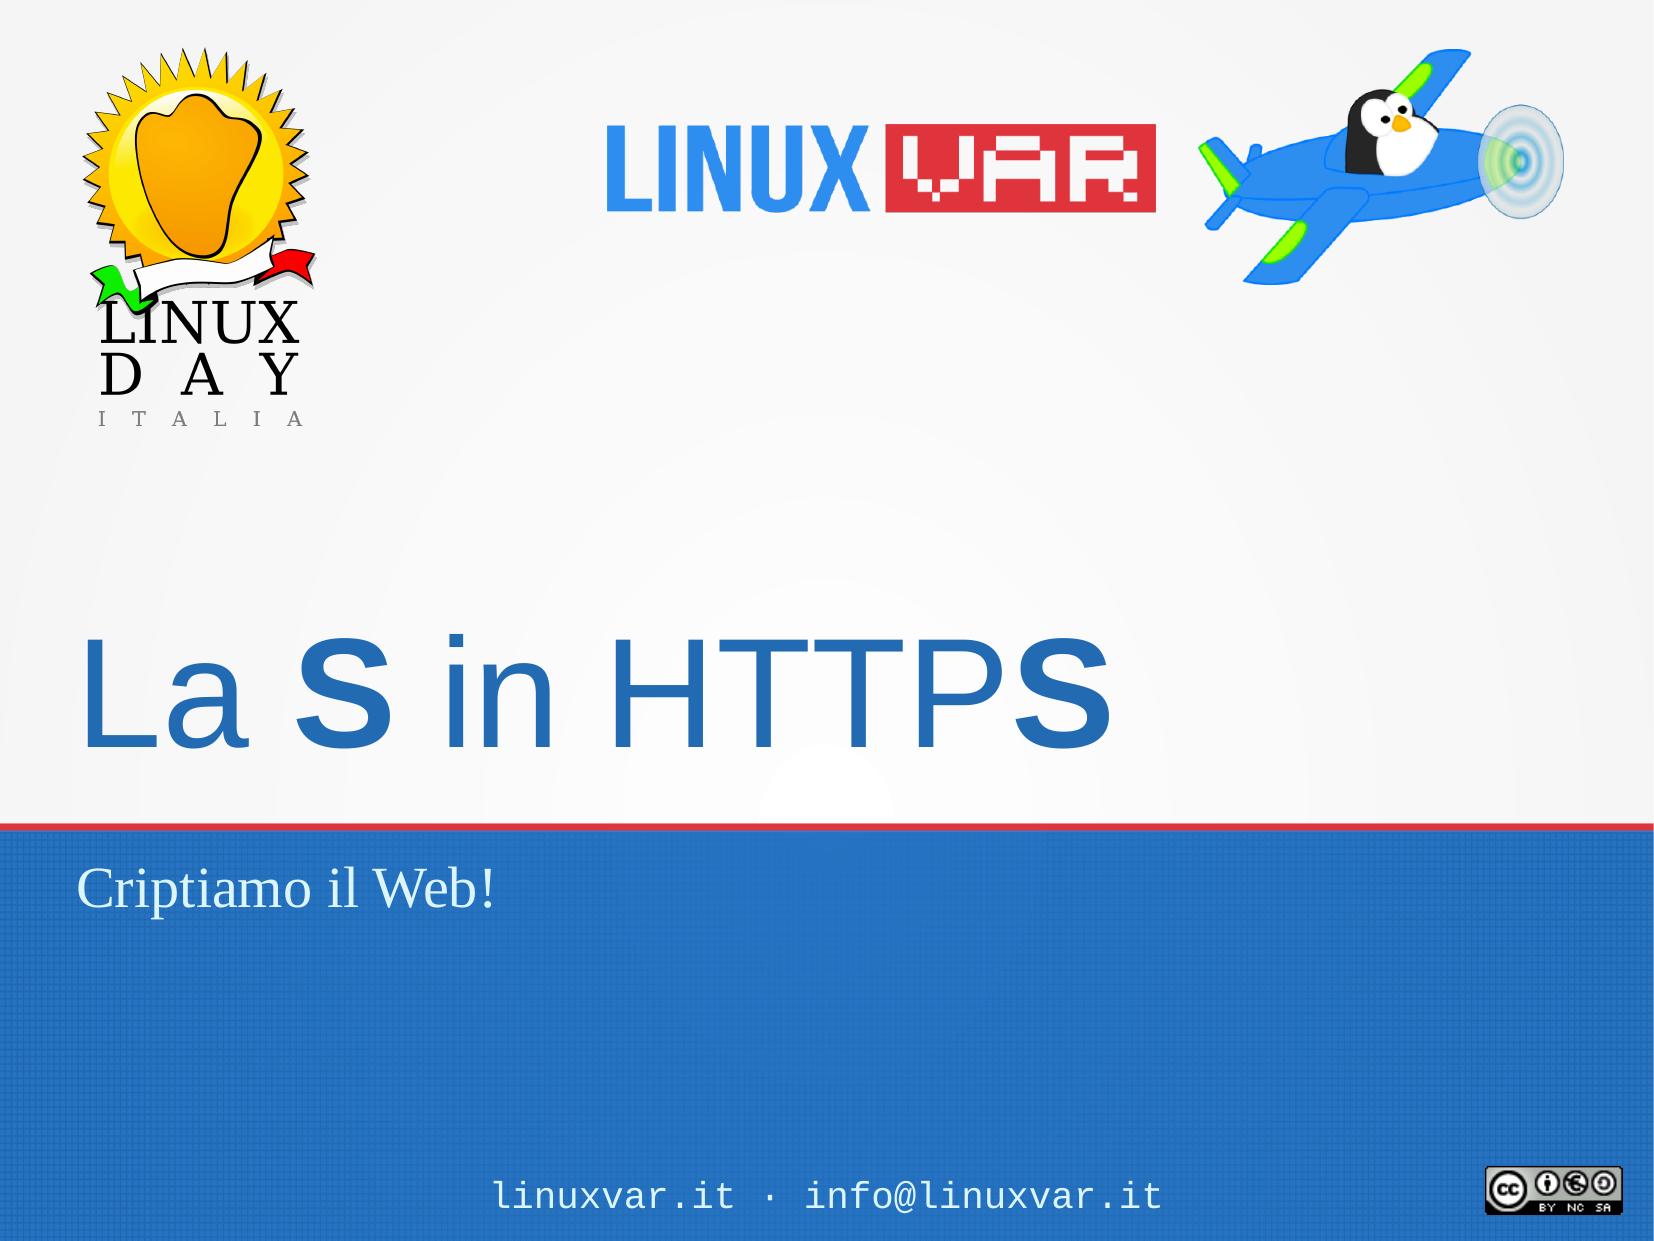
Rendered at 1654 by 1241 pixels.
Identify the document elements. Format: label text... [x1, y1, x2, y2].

subtitle Criptiamo il Web! [76, 855, 1561, 1111]
picture [0, 0, 1654, 1241]
title La S in HTTPS [75, 345, 1564, 781]
